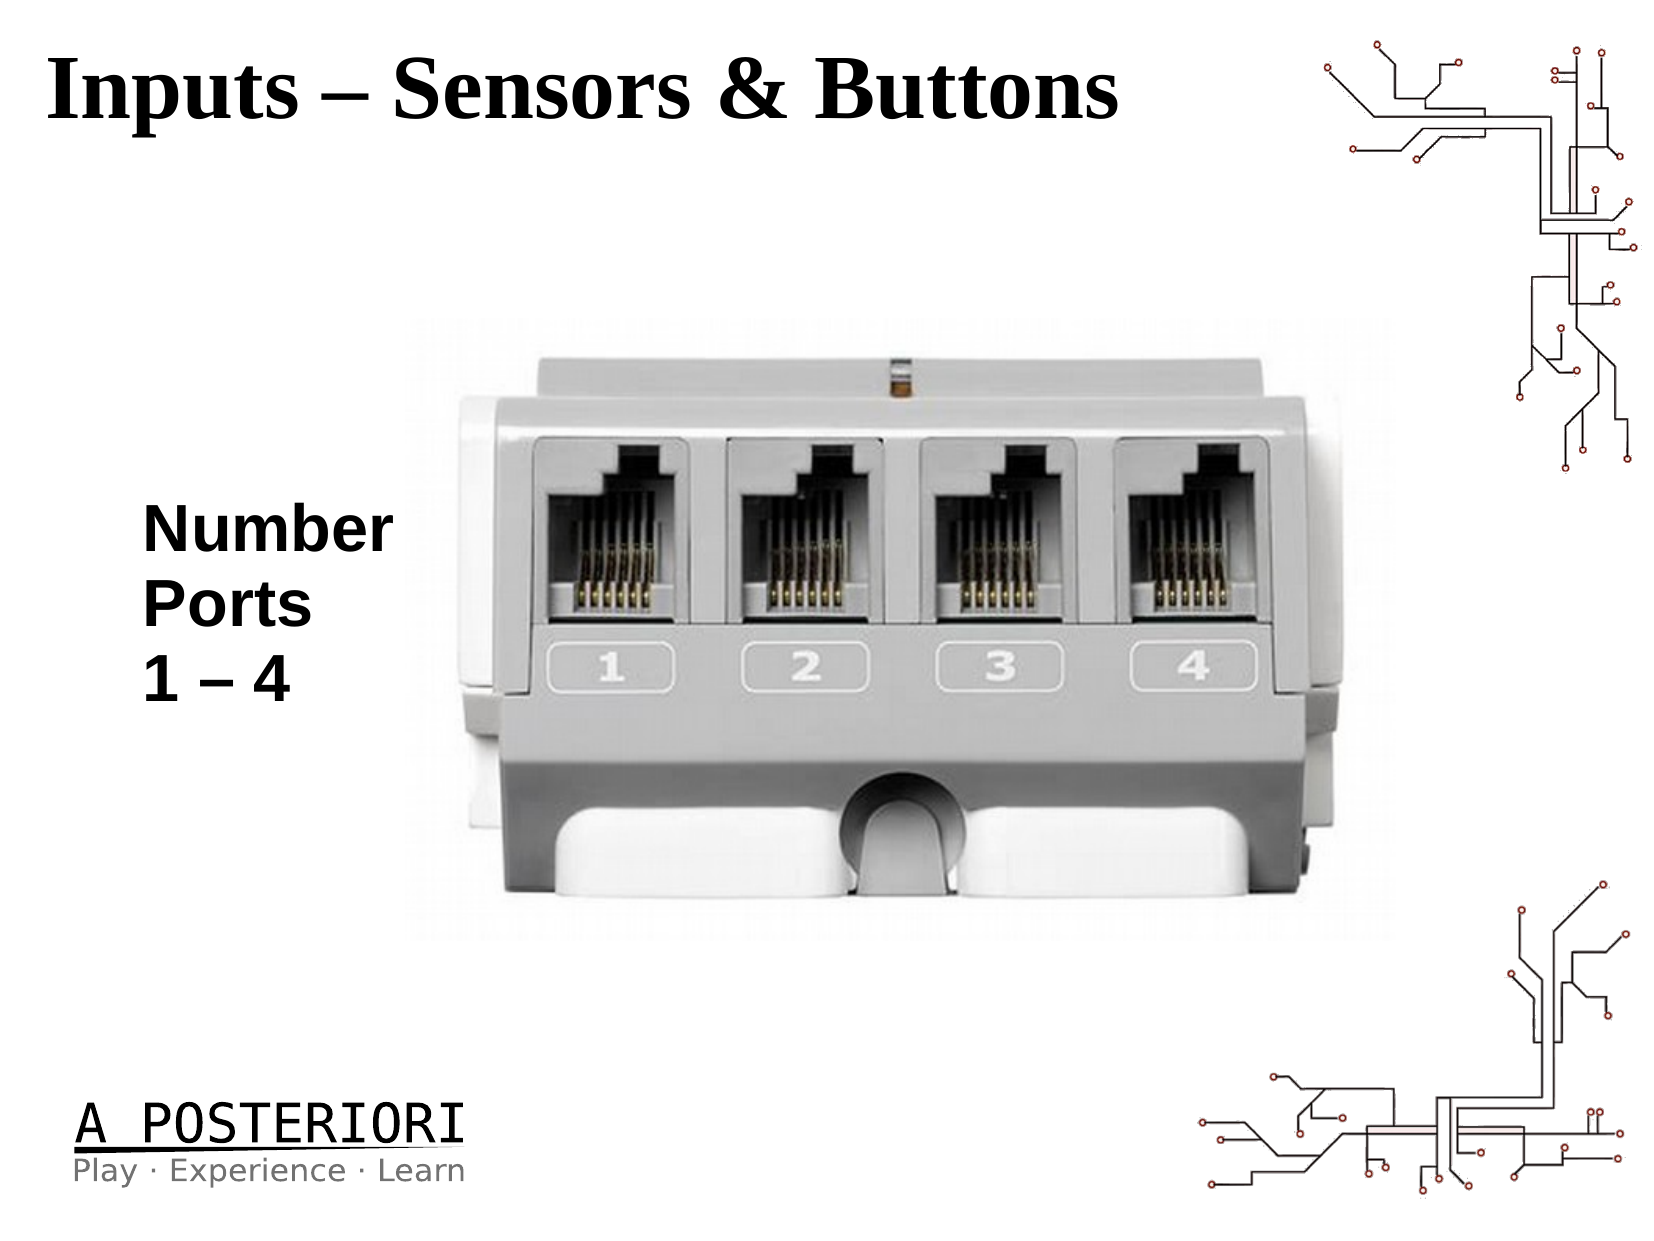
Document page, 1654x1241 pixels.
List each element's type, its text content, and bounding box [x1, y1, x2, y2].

text_box Number Ports 1 – 4 [128, 483, 405, 723]
title Inputs – Sensors & Buttons [11, 10, 1156, 166]
picture [73, 1101, 466, 1189]
picture [405, 35, 1643, 1201]
